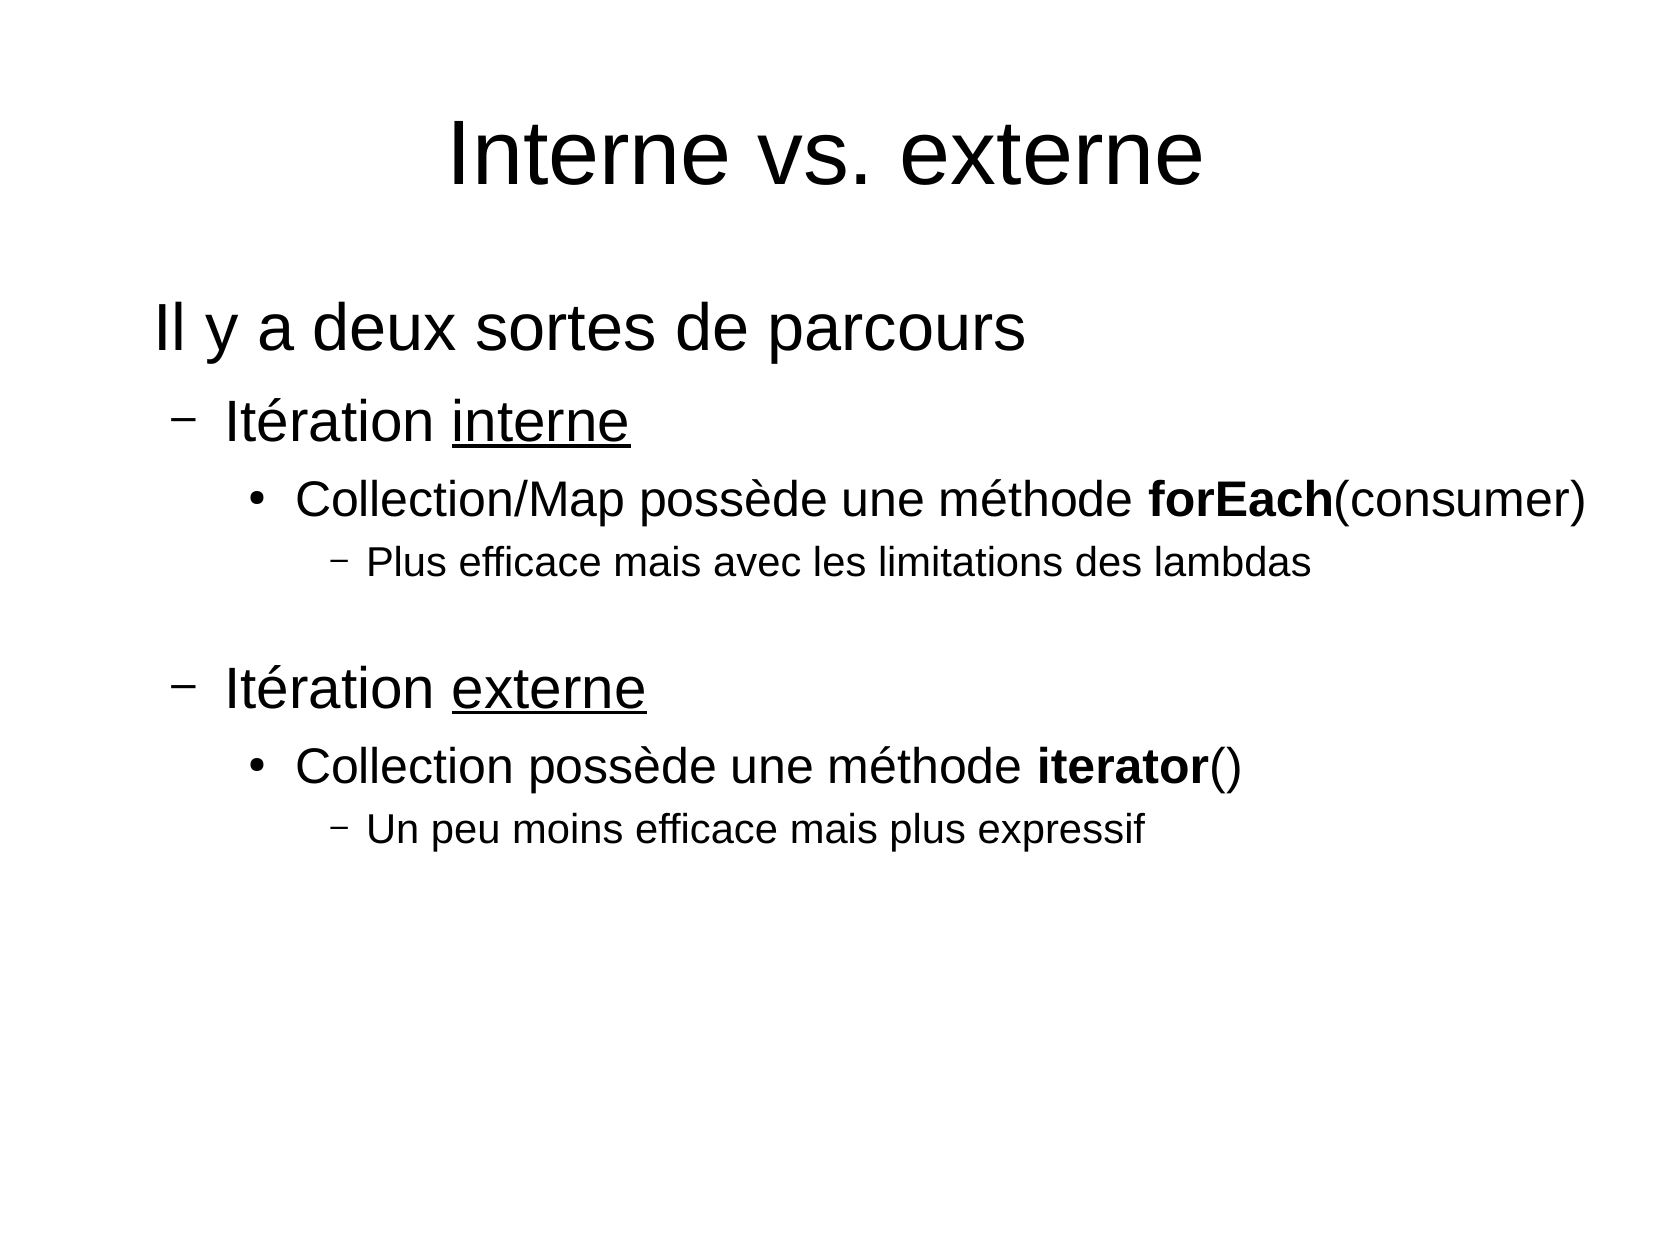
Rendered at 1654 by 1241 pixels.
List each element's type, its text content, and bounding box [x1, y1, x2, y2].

title Interne vs. externe [82, 49, 1571, 257]
list Il y a deux sortes de parcours Itération interne Collection/Map possède une méthode forEach(consumer) Plus efficace mais avec les limitations des lambdas Itération externe Collection possède une méthode iterator() Un peu moins efficace mais plus expressif [82, 290, 1606, 1010]
